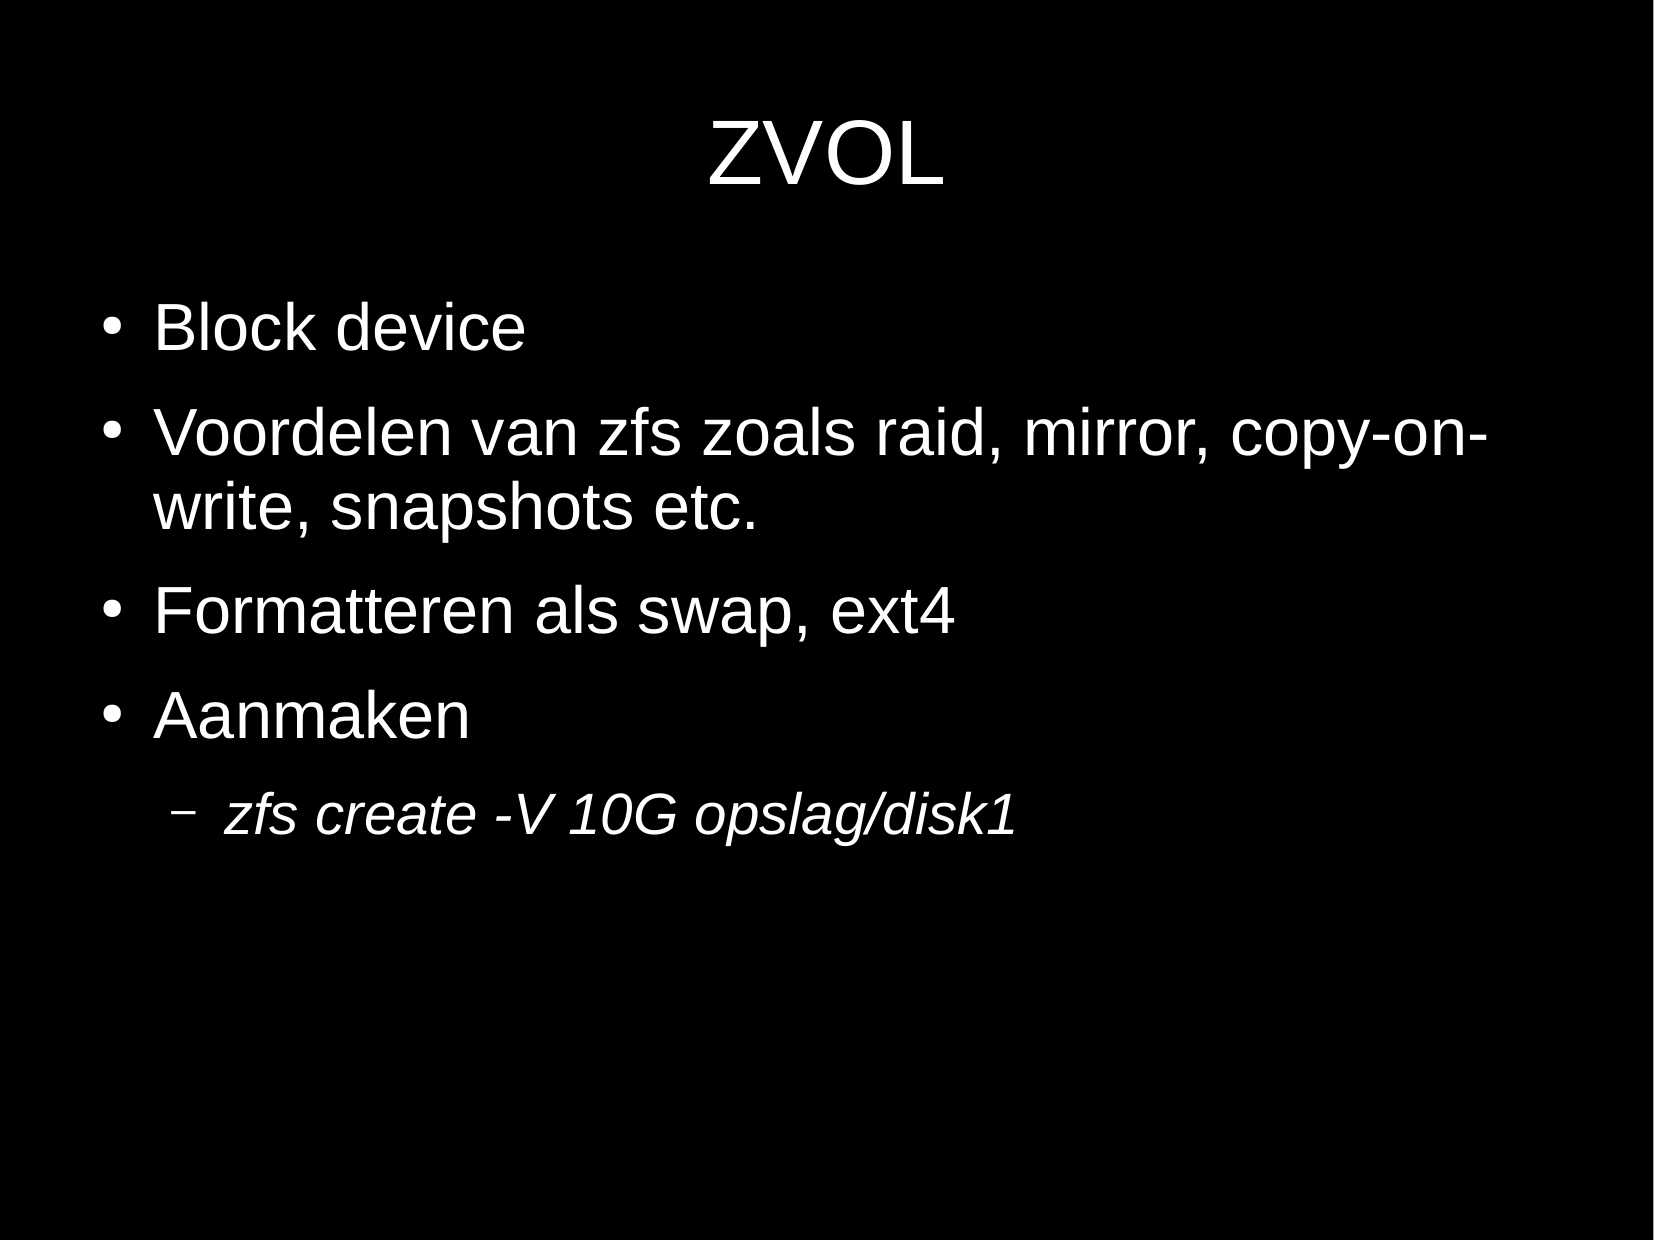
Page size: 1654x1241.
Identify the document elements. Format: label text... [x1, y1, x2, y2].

title ZVOL [82, 49, 1571, 257]
list Block device Voordelen van zfs zoals raid, mirror, copy-on-write, snapshots etc. Formatteren als swap, ext4 Aanmaken zfs create -V 10G opslag/disk1 [82, 290, 1571, 1010]
